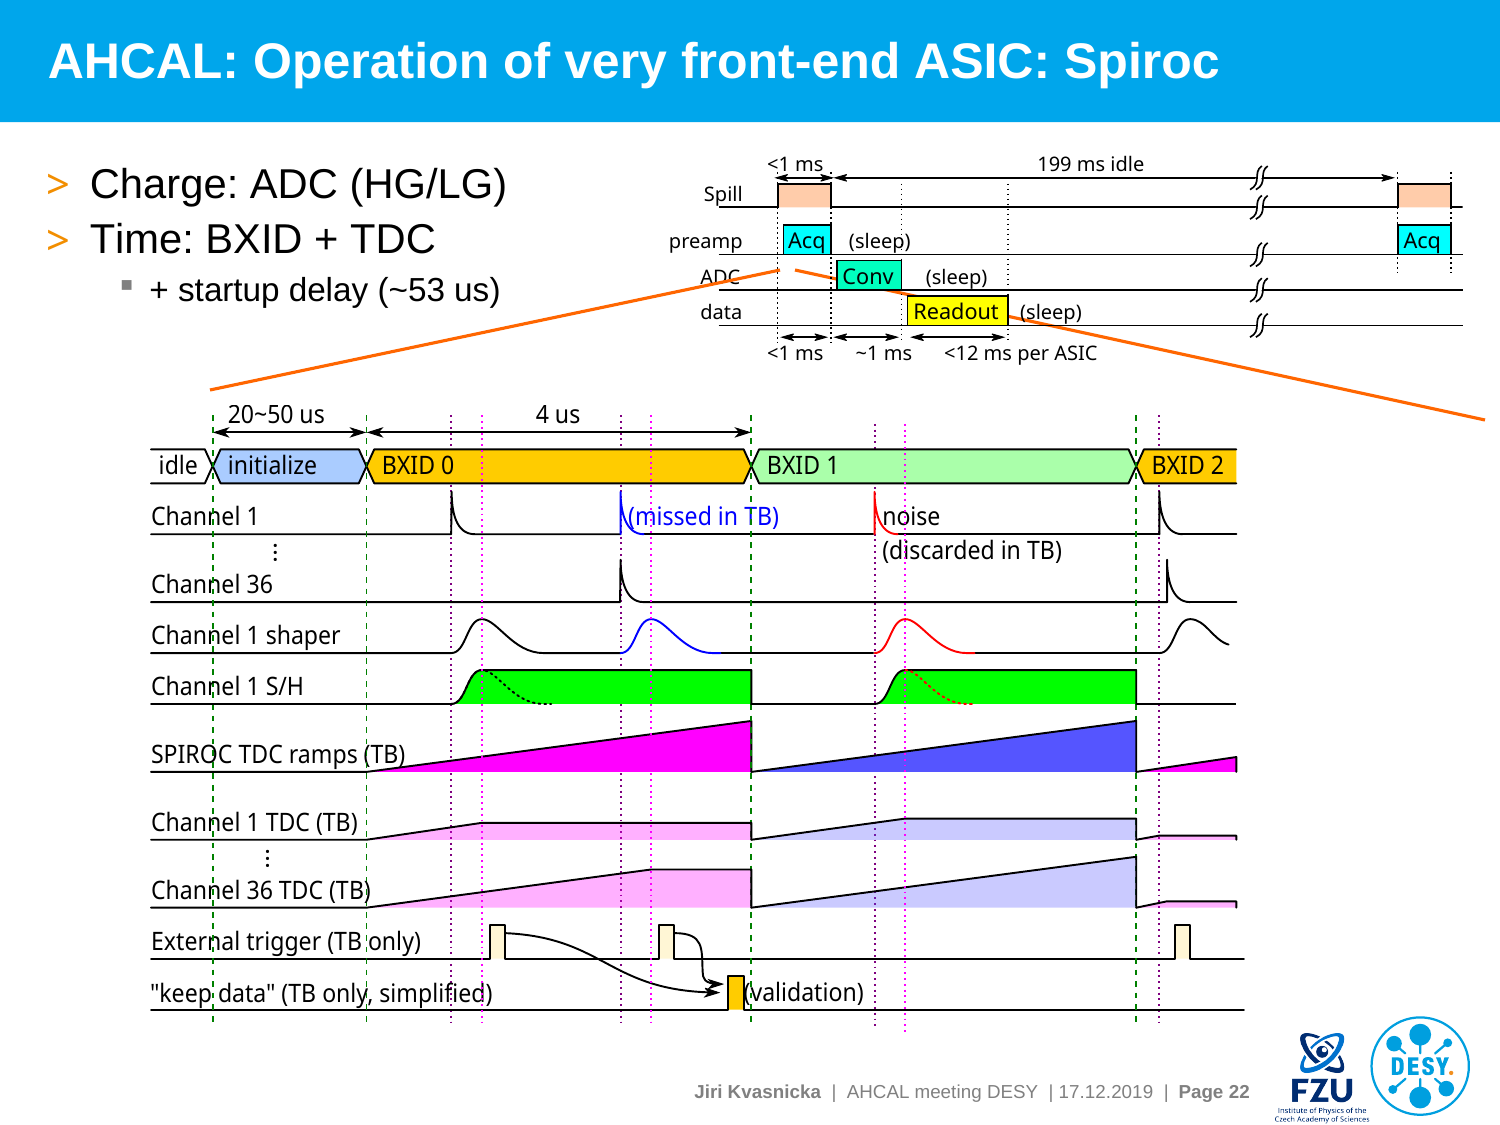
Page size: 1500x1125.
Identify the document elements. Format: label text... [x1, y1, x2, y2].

picture [150, 404, 1246, 1036]
list Charge: ADC (HG/LG) Time: BXID + TDC + startup delay (~53 us) [46, 160, 1444, 813]
title AHCAL: Operation of very front-end ASIC: Spiroc [47, 16, 1446, 107]
picture [1269, 1027, 1375, 1125]
picture [660, 149, 1482, 397]
